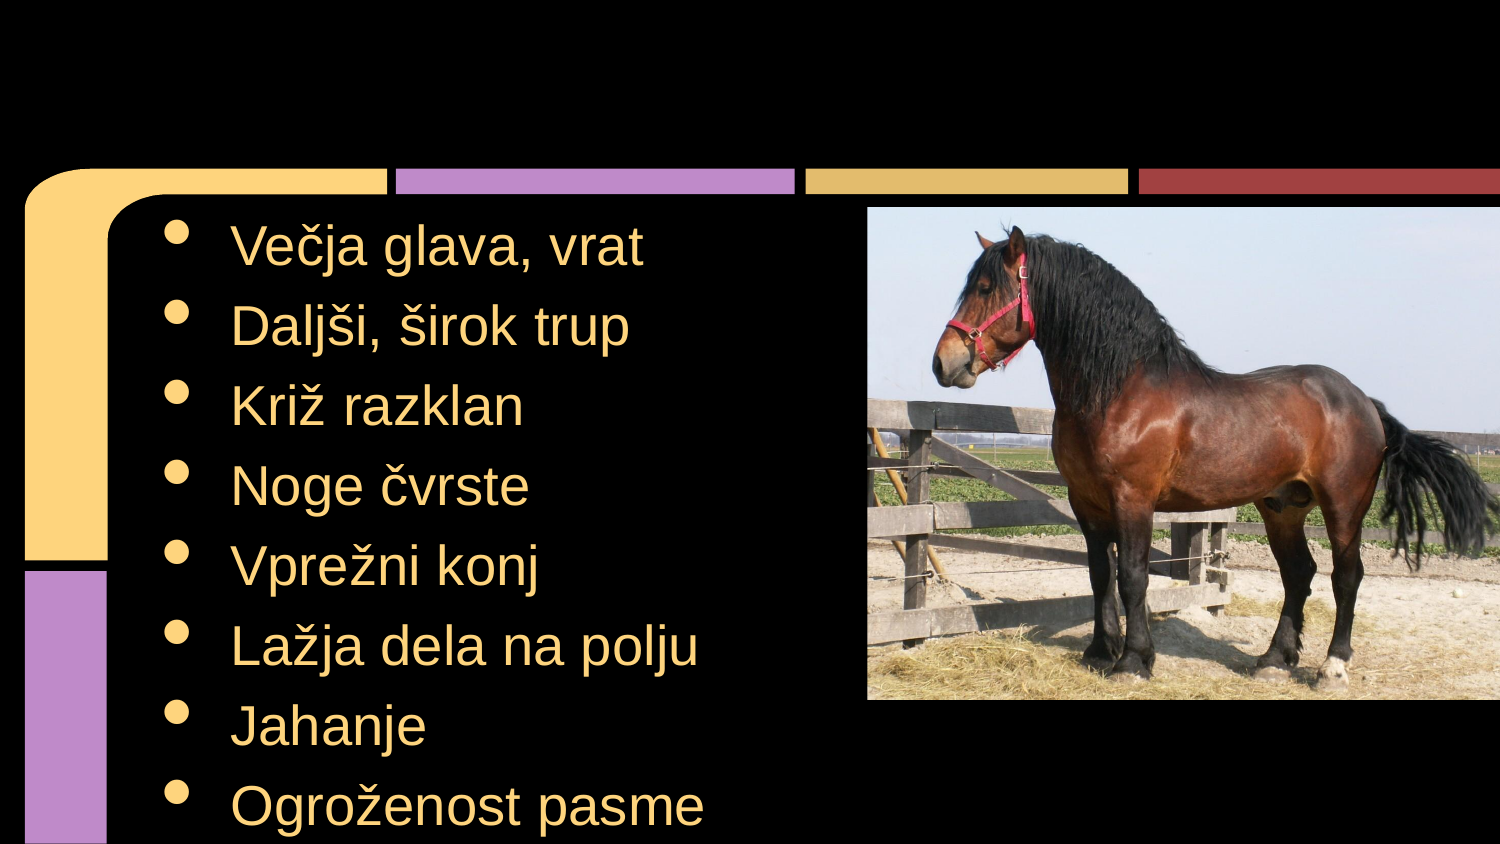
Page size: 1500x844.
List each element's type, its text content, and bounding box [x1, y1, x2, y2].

text_box [867, 207, 1500, 700]
list Večja glava, vrat Daljši, širok trup Križ razklan Noge čvrste Vprežni konj Lažja dela na polju Jahanje Ogroženost pasme [140, 194, 1425, 809]
